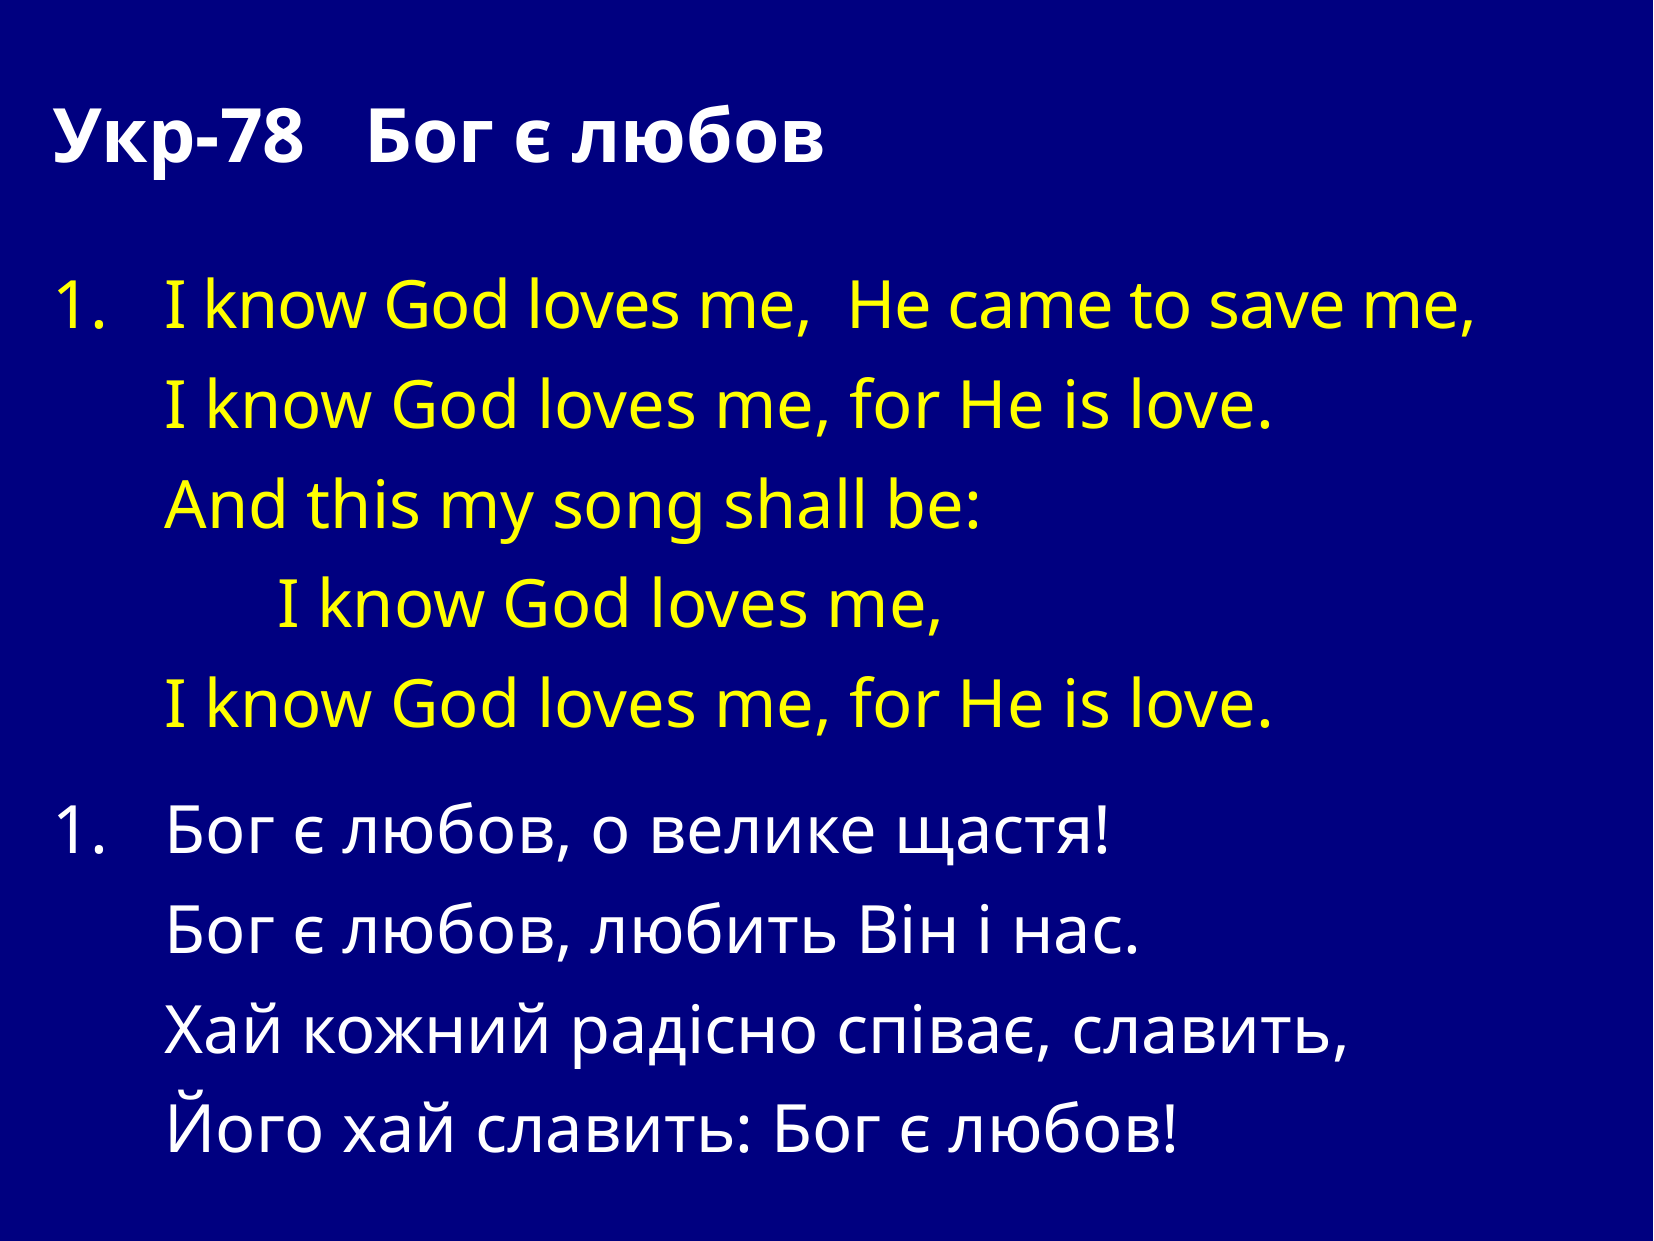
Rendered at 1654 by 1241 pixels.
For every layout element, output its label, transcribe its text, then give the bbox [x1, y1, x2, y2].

text_box 1. I know God loves me, He came to save me, I know God loves me, for He is love. And this my song shall be: I know God loves me, I know God loves me, for He is love. [37, 150, 1651, 732]
text_box Укр-78 Бог є любов [37, 75, 1576, 188]
text_box 1. Бог є любов, о велике щастя! Бог є любов, любить Він і нас. Хай кожний радісно співає, славить, Його хай славить: Бог є любов! [37, 675, 1576, 1163]
